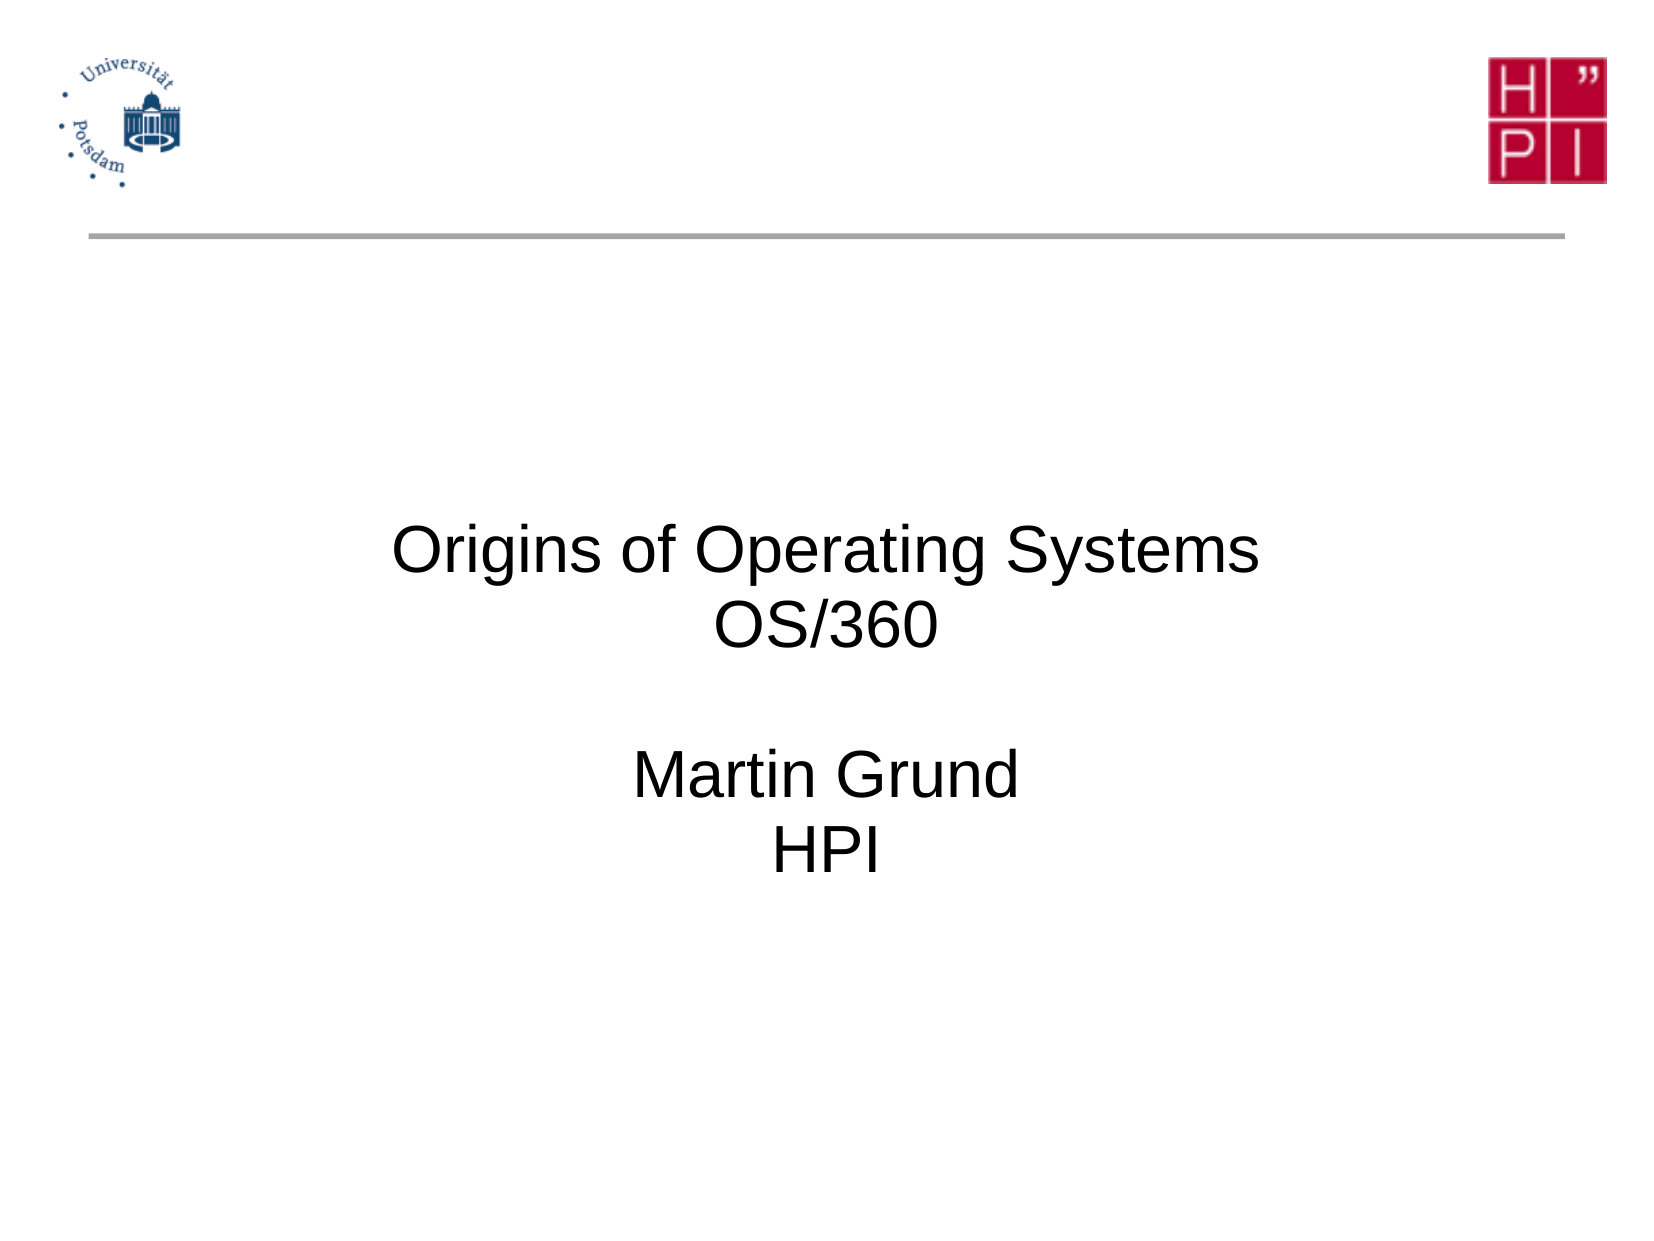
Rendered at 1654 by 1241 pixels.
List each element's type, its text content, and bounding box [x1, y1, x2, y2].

picture [1488, 57, 1607, 184]
subtitle Origins of Operating Systems OS/360 Martin Grund HPI [82, 290, 1571, 1109]
picture [59, 58, 181, 188]
